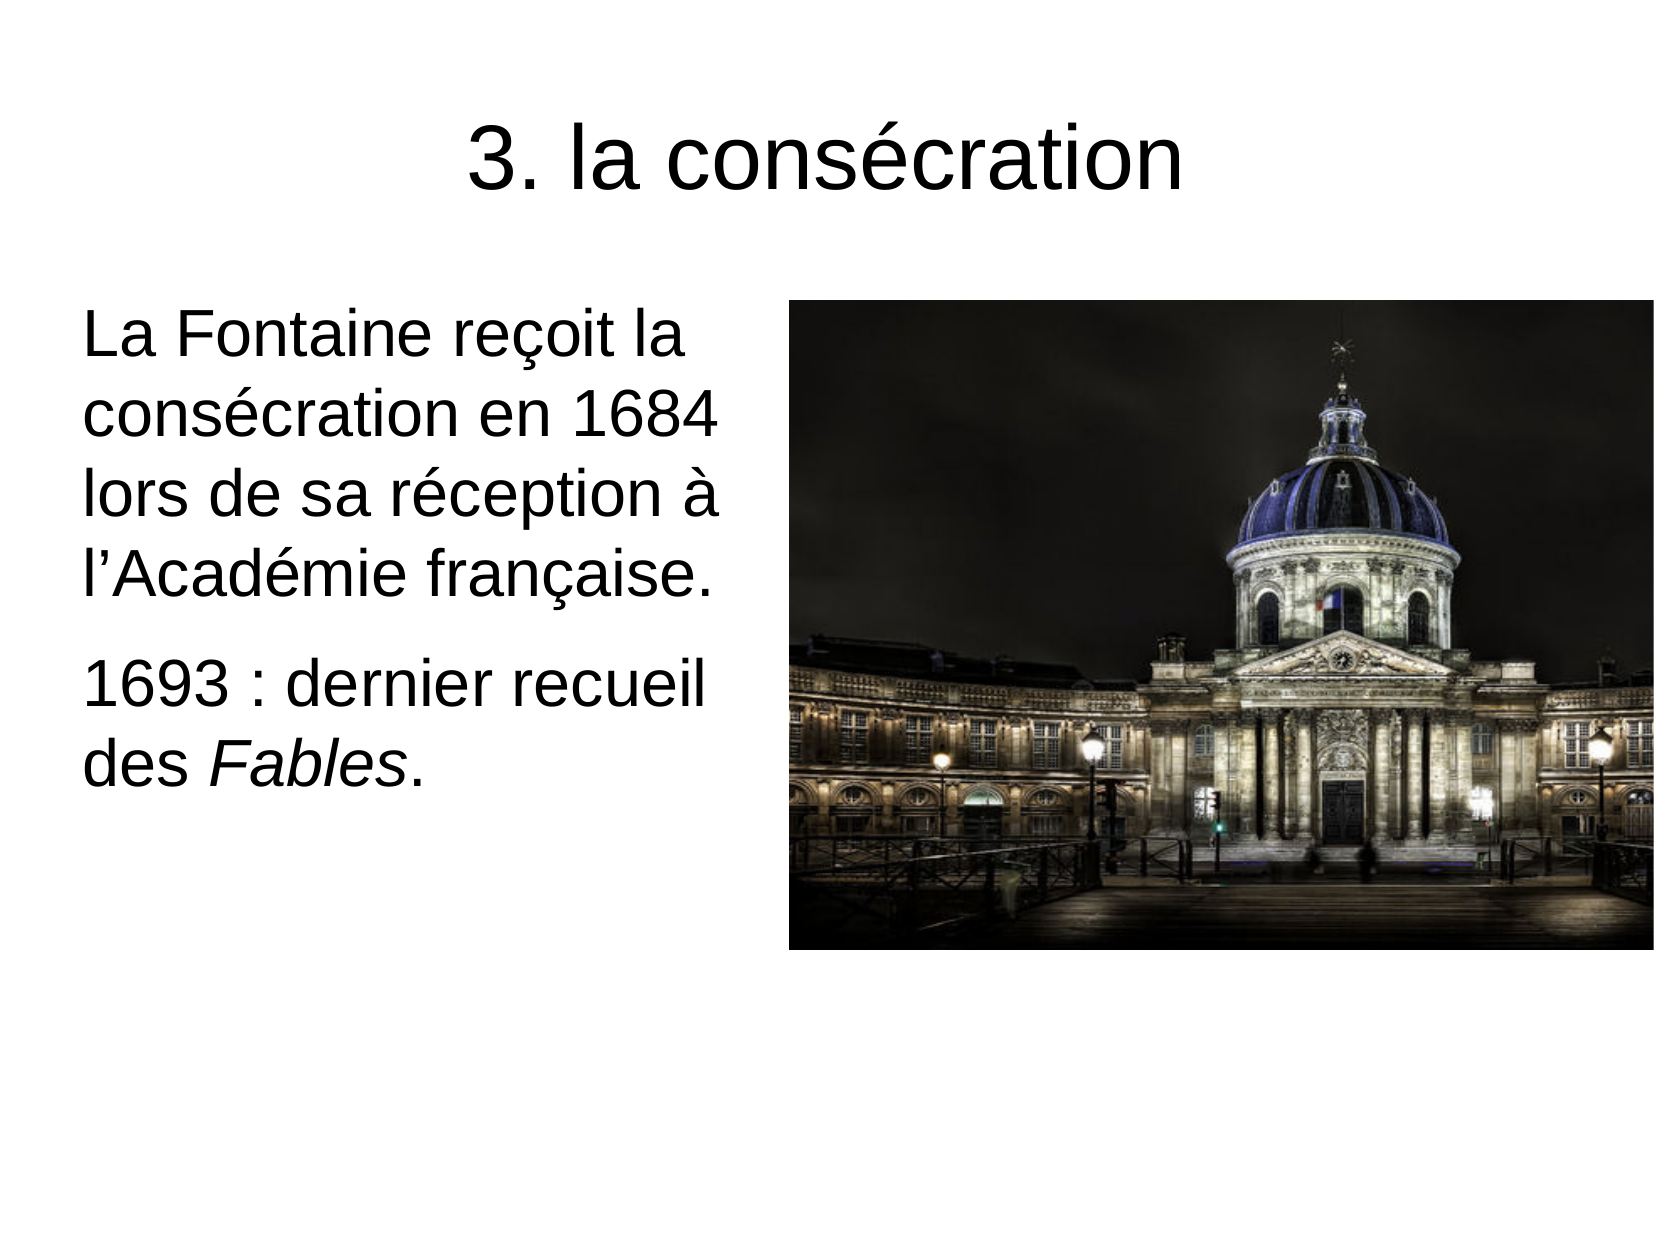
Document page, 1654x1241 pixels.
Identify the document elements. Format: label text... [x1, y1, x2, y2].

title 3. la consécration [82, 56, 1571, 250]
list La Fontaine reçoit la consécration en 1684 lors de sa réception à l’Académie française. 1693 : dernier recueil des Fables. [82, 290, 809, 1094]
picture [789, 300, 1654, 950]
